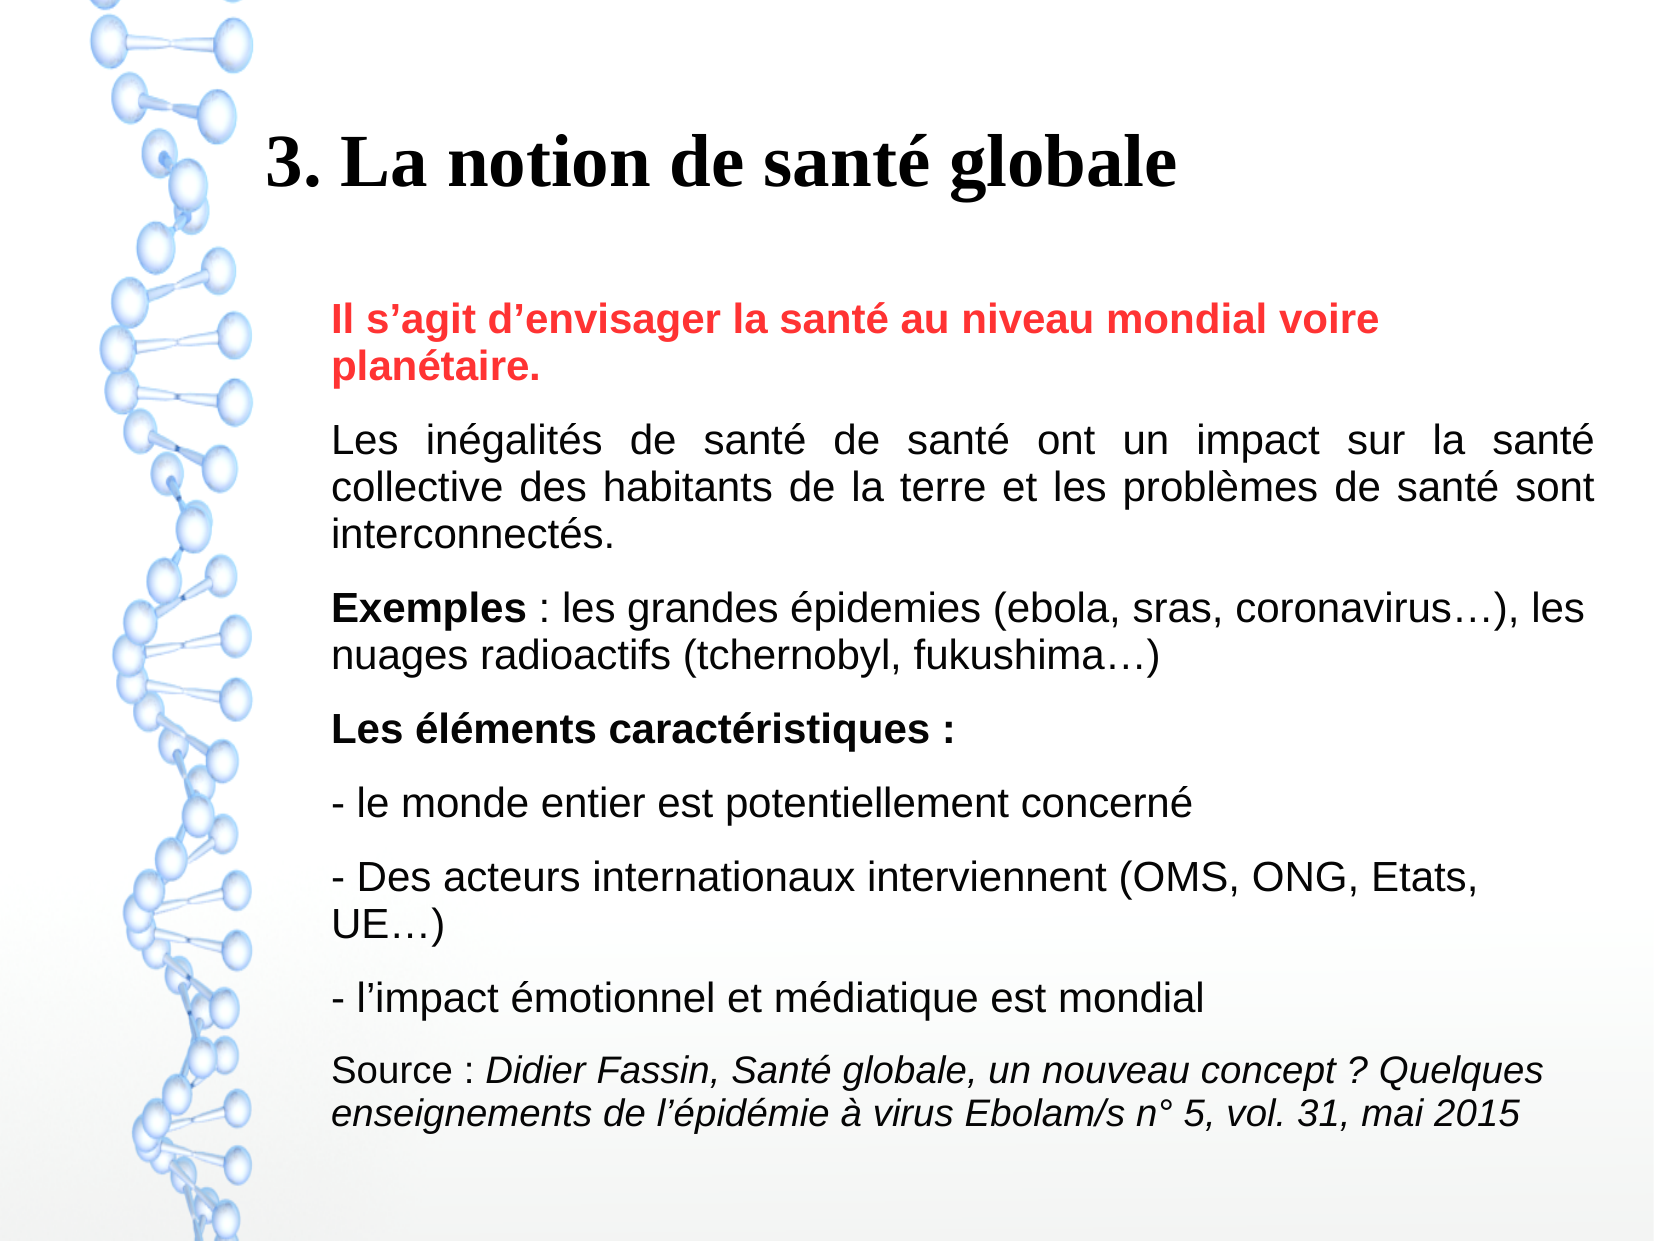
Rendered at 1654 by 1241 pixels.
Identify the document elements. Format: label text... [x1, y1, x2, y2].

picture [0, 0, 1654, 1241]
title 3. La notion de santé globale [265, 59, 1595, 264]
list Il s’agit d’envisager la santé au niveau mondial voire planétaire. Les inégalités de santé de santé ont un impact sur la santé collective des habitants de la terre et les problèmes de santé sont interconnectés. Exemples : les grandes épidemies (ebola, sras, coronavirus…), les nuages radioactifs (tchernobyl, fukushima…) Les éléments caractéristiques : - le monde entier est potentiellement concerné - Des acteurs internationaux interviennent (OMS, ONG, Etats, UE…) - l’impact émotionnel et médiatique est mondial Source : Didier Fassin, Santé globale, un nouveau concept ? Quelques enseignements de l’épidémie à virus Ebolam/s n° 5, vol. 31, mai 2015 [265, 295, 1595, 1152]
